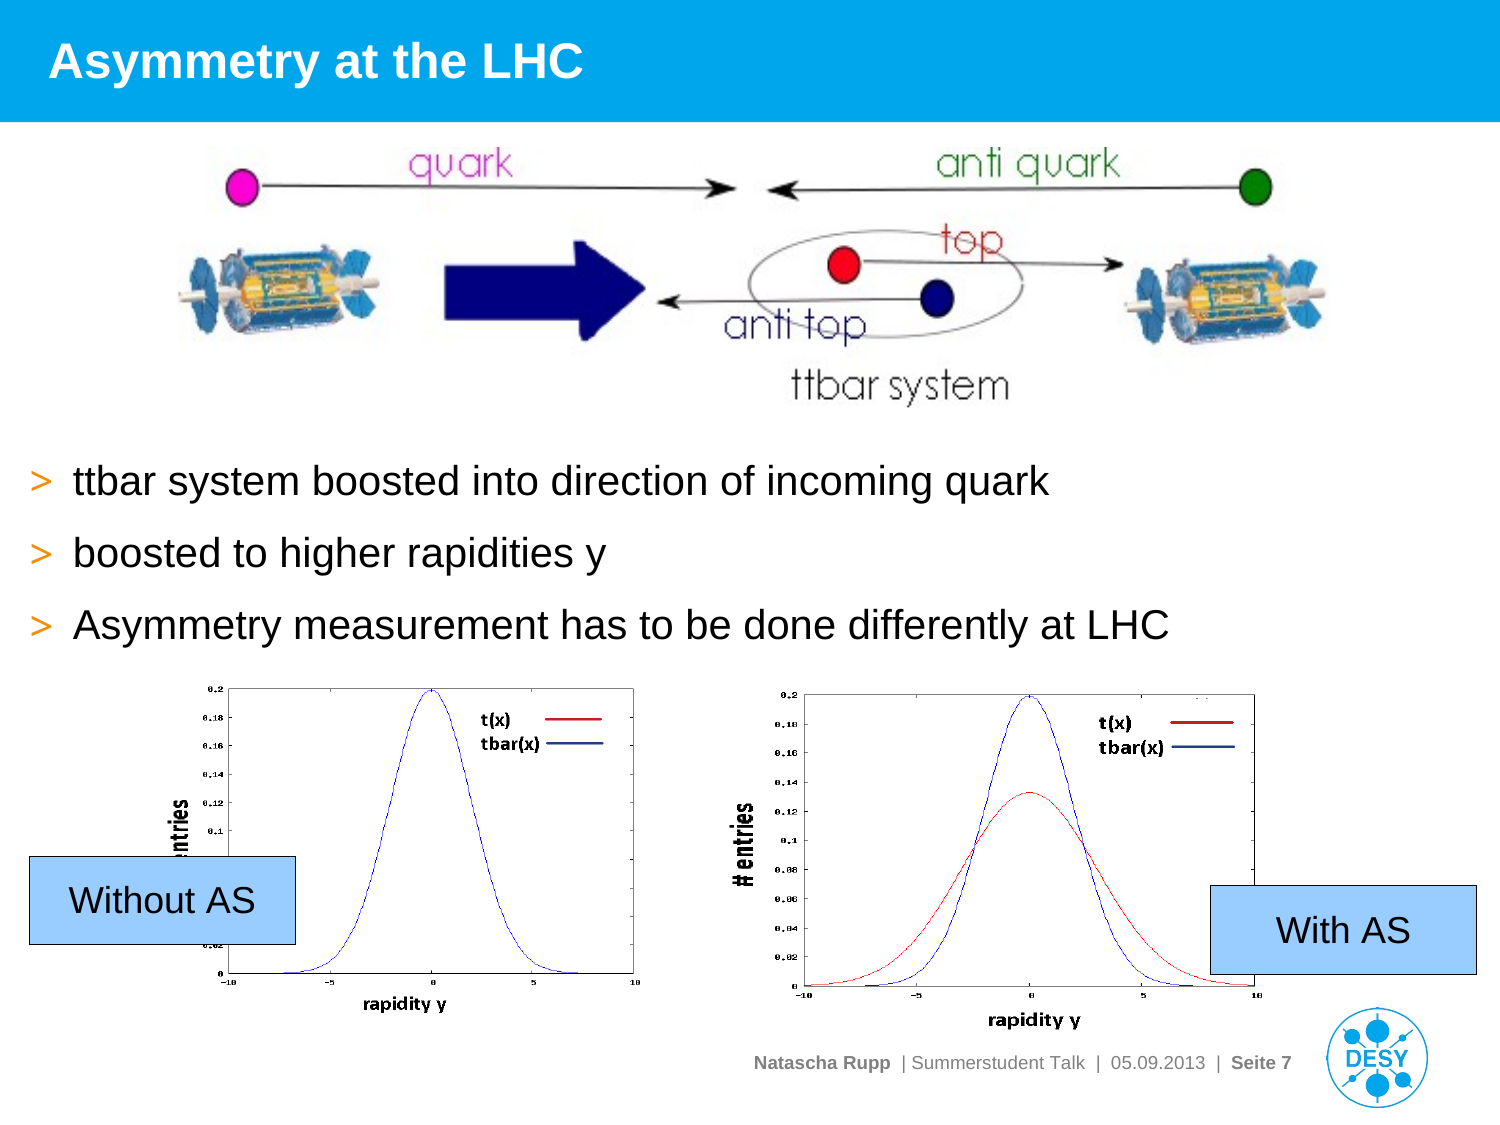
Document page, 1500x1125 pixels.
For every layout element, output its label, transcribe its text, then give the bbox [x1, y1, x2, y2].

picture [149, 679, 650, 1020]
text_box Without AS [29, 856, 296, 945]
picture [177, 147, 1329, 410]
picture [720, 679, 1270, 1034]
list ttbar system boosted into direction of incoming quark boosted to higher rapidities y Asymmetry measurement has to be done differently at LHC [29, 457, 1477, 650]
text_box With AS [1210, 885, 1477, 975]
picture [1326, 1007, 1428, 1108]
title Asymmetry at the LHC [47, 16, 1446, 107]
